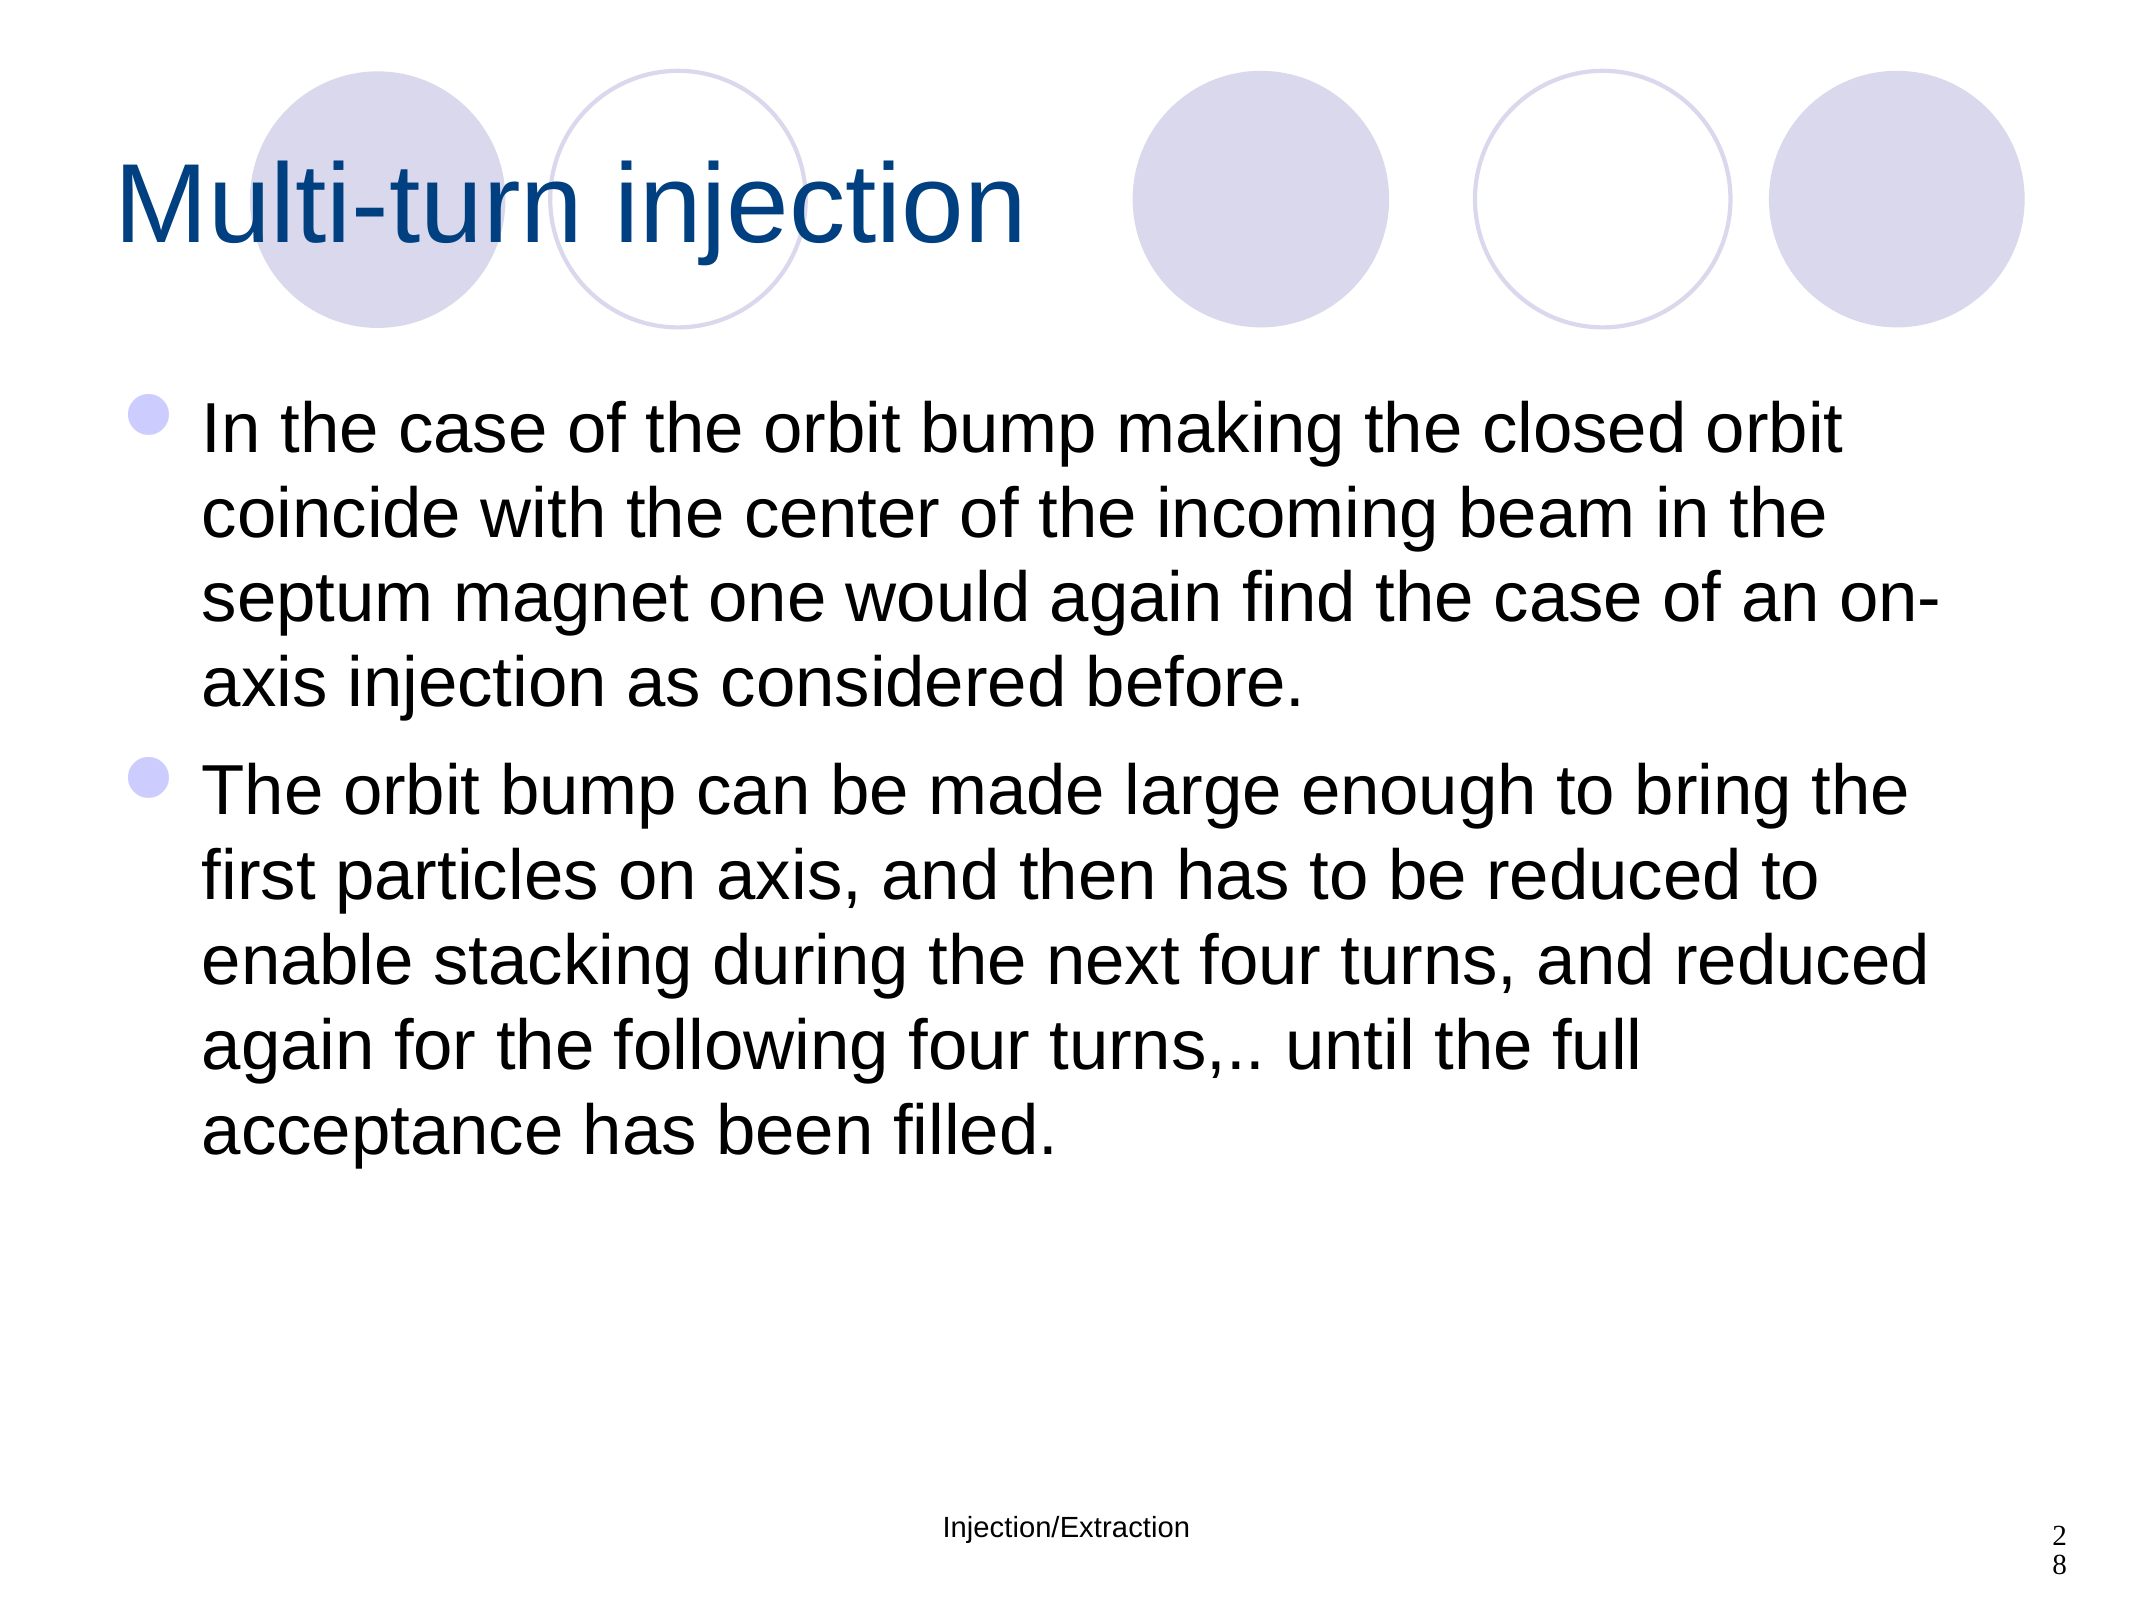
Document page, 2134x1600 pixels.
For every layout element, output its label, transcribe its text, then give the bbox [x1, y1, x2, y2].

list In the case of the orbit bump making the closed orbit coincide with the center of the incoming beam in the septum magnet one would again find the case of an on-axis injection as considered before. The orbit bump can be made large enough to bring the first particles on axis, and then has to be reduced to enable stacking during the next four turns, and reduced again for the following four turns,.. until the full acceptance has been filled. [106, 372, 2028, 1600]
title Multi-turn injection [106, 21, 2028, 372]
